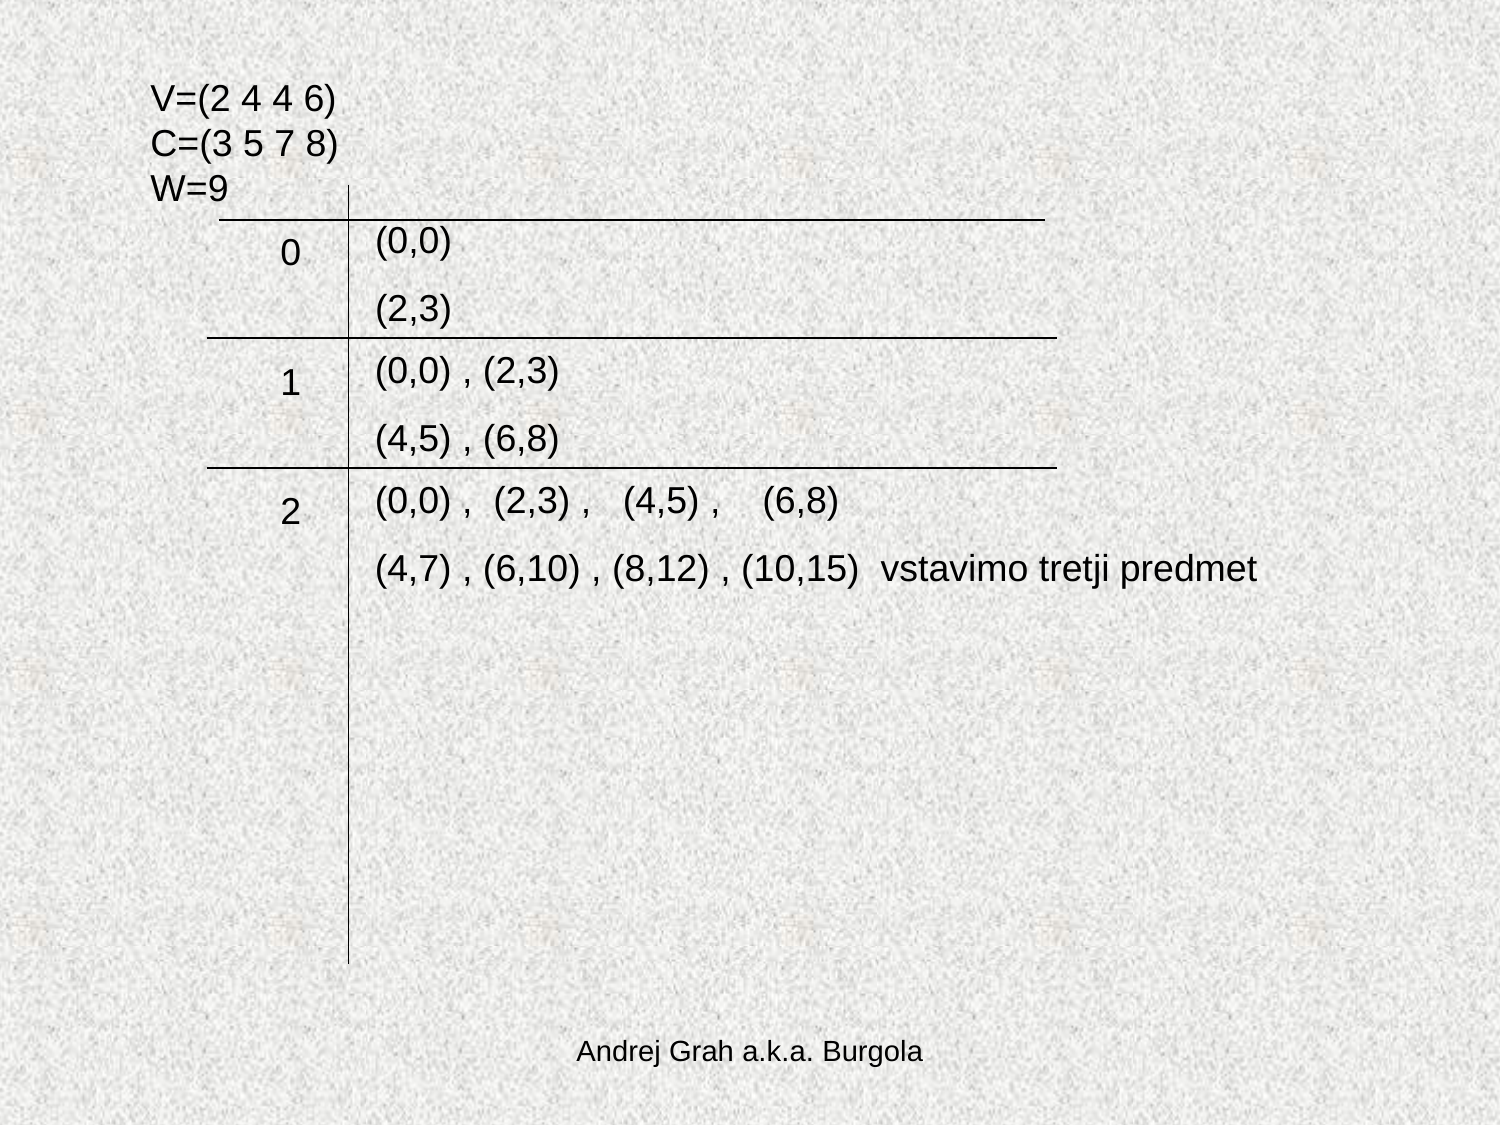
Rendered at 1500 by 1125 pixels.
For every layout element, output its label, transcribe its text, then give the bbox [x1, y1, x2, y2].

text_box Andrej Grah a.k.a. Burgola [512, 1024, 988, 1103]
picture [349, 339, 360, 467]
text_box (0,0) (2,3) [360, 207, 1247, 337]
text_box (0,0) , (2,3) , (4,5) , (6,8) (4,7) , (6,10) , (8,12) , (10,15) vstavimo tretji predmet [360, 467, 1447, 597]
text_box (0,0) , (2,3) (4,5) , (6,8) [360, 337, 1500, 467]
picture [349, 221, 360, 337]
text_box V=(2 4 4 6) C=(3 5 7 8) W=9 [135, 66, 396, 217]
picture [0, 0, 1500, 1125]
text_box 0 [265, 219, 337, 281]
text_box 1 [265, 349, 314, 411]
text_box 2 [265, 479, 302, 541]
